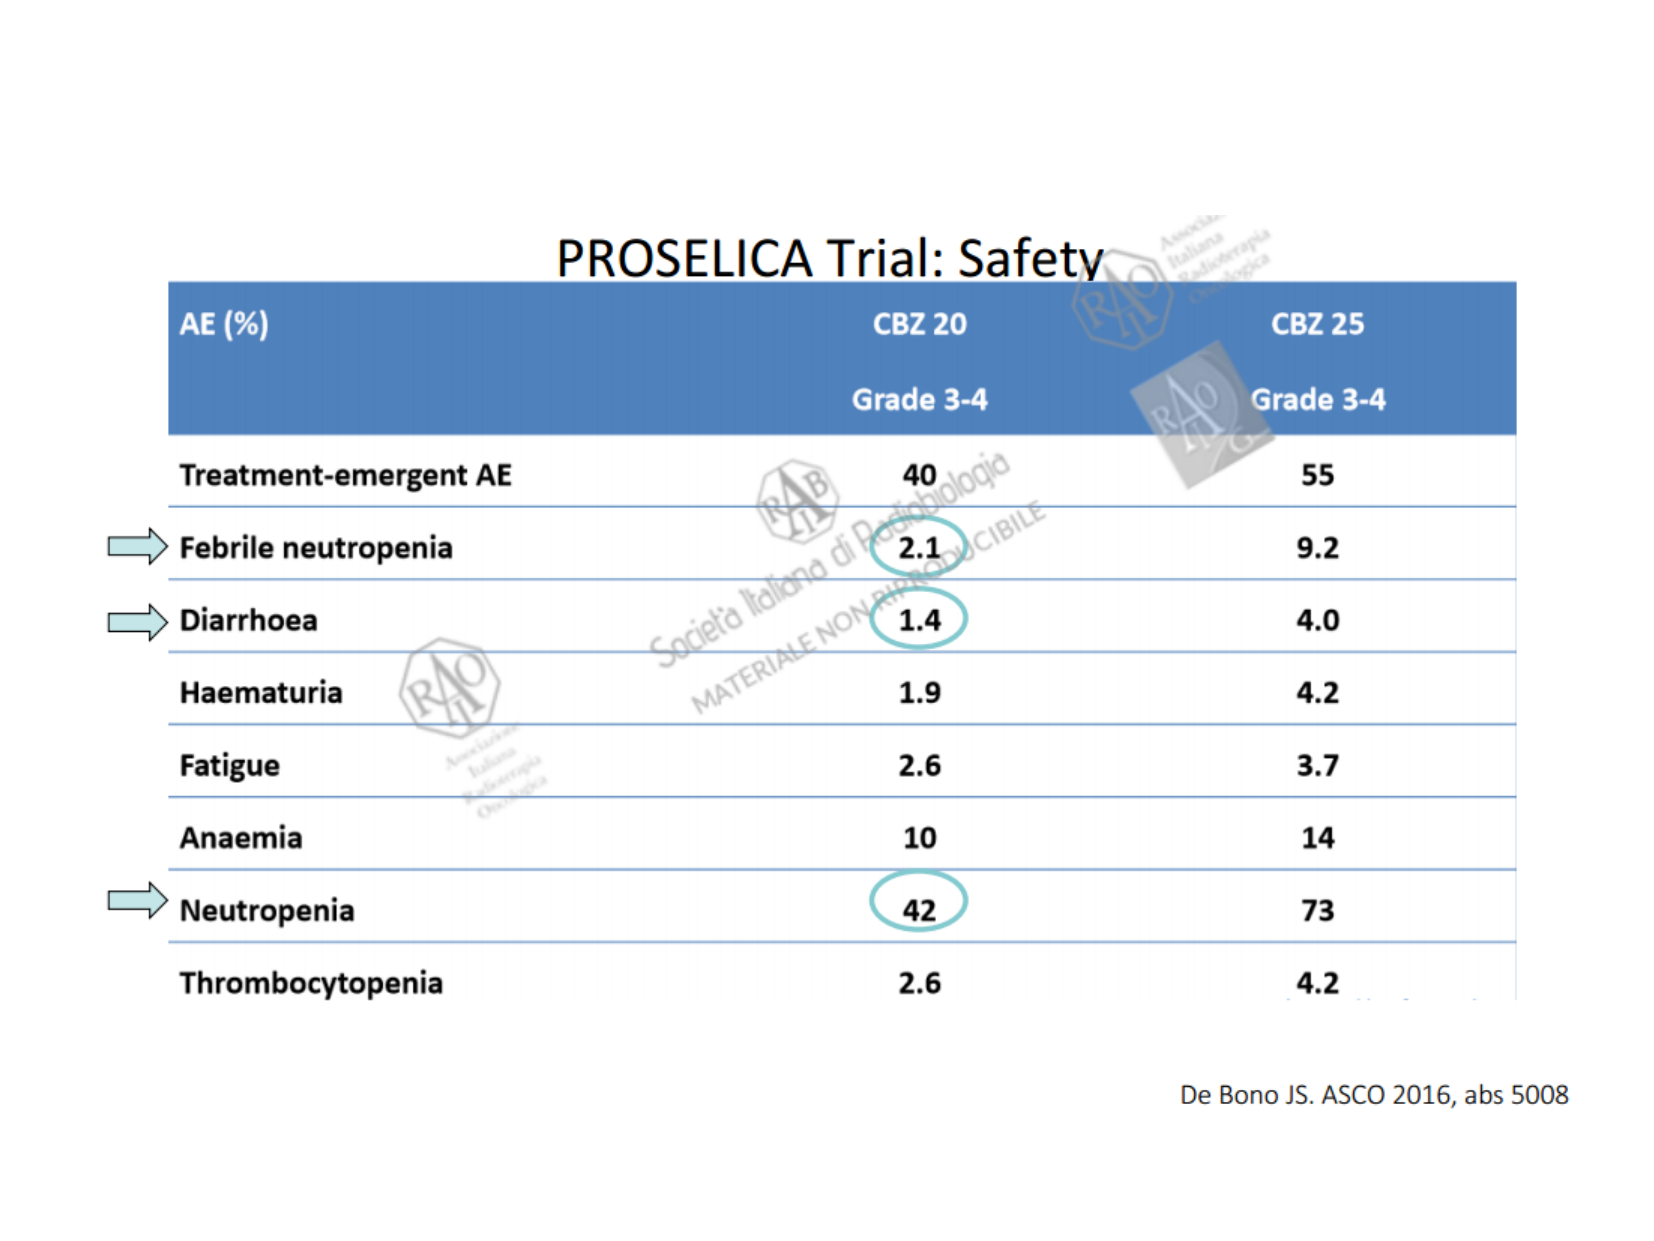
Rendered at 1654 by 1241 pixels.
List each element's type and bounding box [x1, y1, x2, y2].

picture [38, 215, 1616, 1113]
